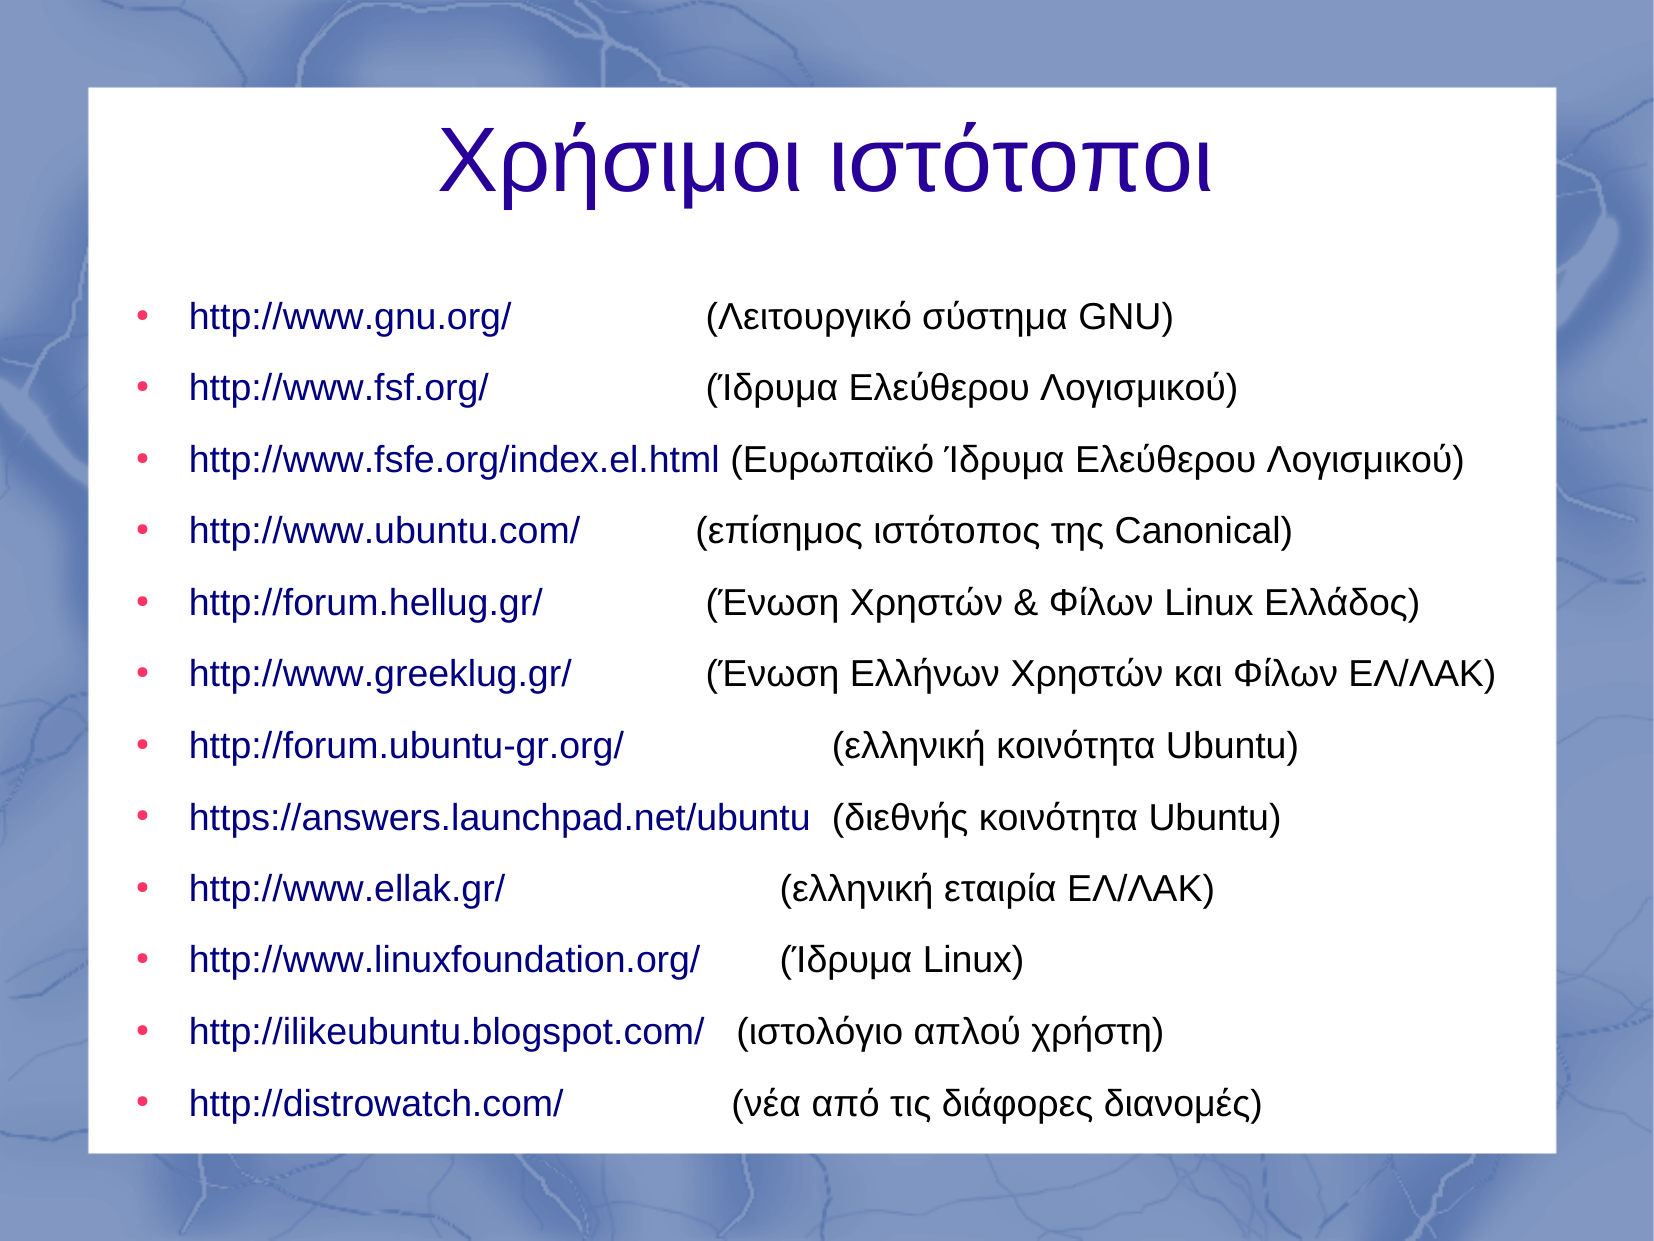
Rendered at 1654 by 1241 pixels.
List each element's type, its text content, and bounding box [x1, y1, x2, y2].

list http://www.gnu.org/ (Λειτουργικό σύστημα GNU) http://www.fsf.org/ (Ίδρυμα Ελεύθερου Λογισμικού) http://www.fsfe.org/index.el.html (Ευρωπαϊκό Ίδρυμα Ελεύθερου Λογισμικού) http://www.ubuntu.com/ (επίσημος ιστότοπος της Canonical) http://forum.hellug.gr/ (Ένωση Χρηστών & Φίλων Linux Ελλάδος) http://www.greeklug.gr/ (Ένωση Ελλήνων Χρηστών και Φίλων ΕΛ/ΛΑΚ) http://forum.ubuntu-gr.org/ (ελληνική κοινότητα Ubuntu) https://answers.launchpad.net/ubuntu (διεθνής κοινότητα Ubuntu) http://www.ellak.gr/ (ελληνική εταιρία ΕΛ/ΛΑΚ) http://www.linuxfoundation.org/ (Ίδρυμα Linux) http://ilikeubuntu.blogspot.com/ (ιστολόγιο απλού χρήστη) http://distrowatch.com/ (νέα από τις διάφορες διανομές) [118, 295, 1506, 1196]
picture [0, 0, 1654, 1241]
title Χρήσιμοι ιστότοποι [118, 82, 1536, 237]
